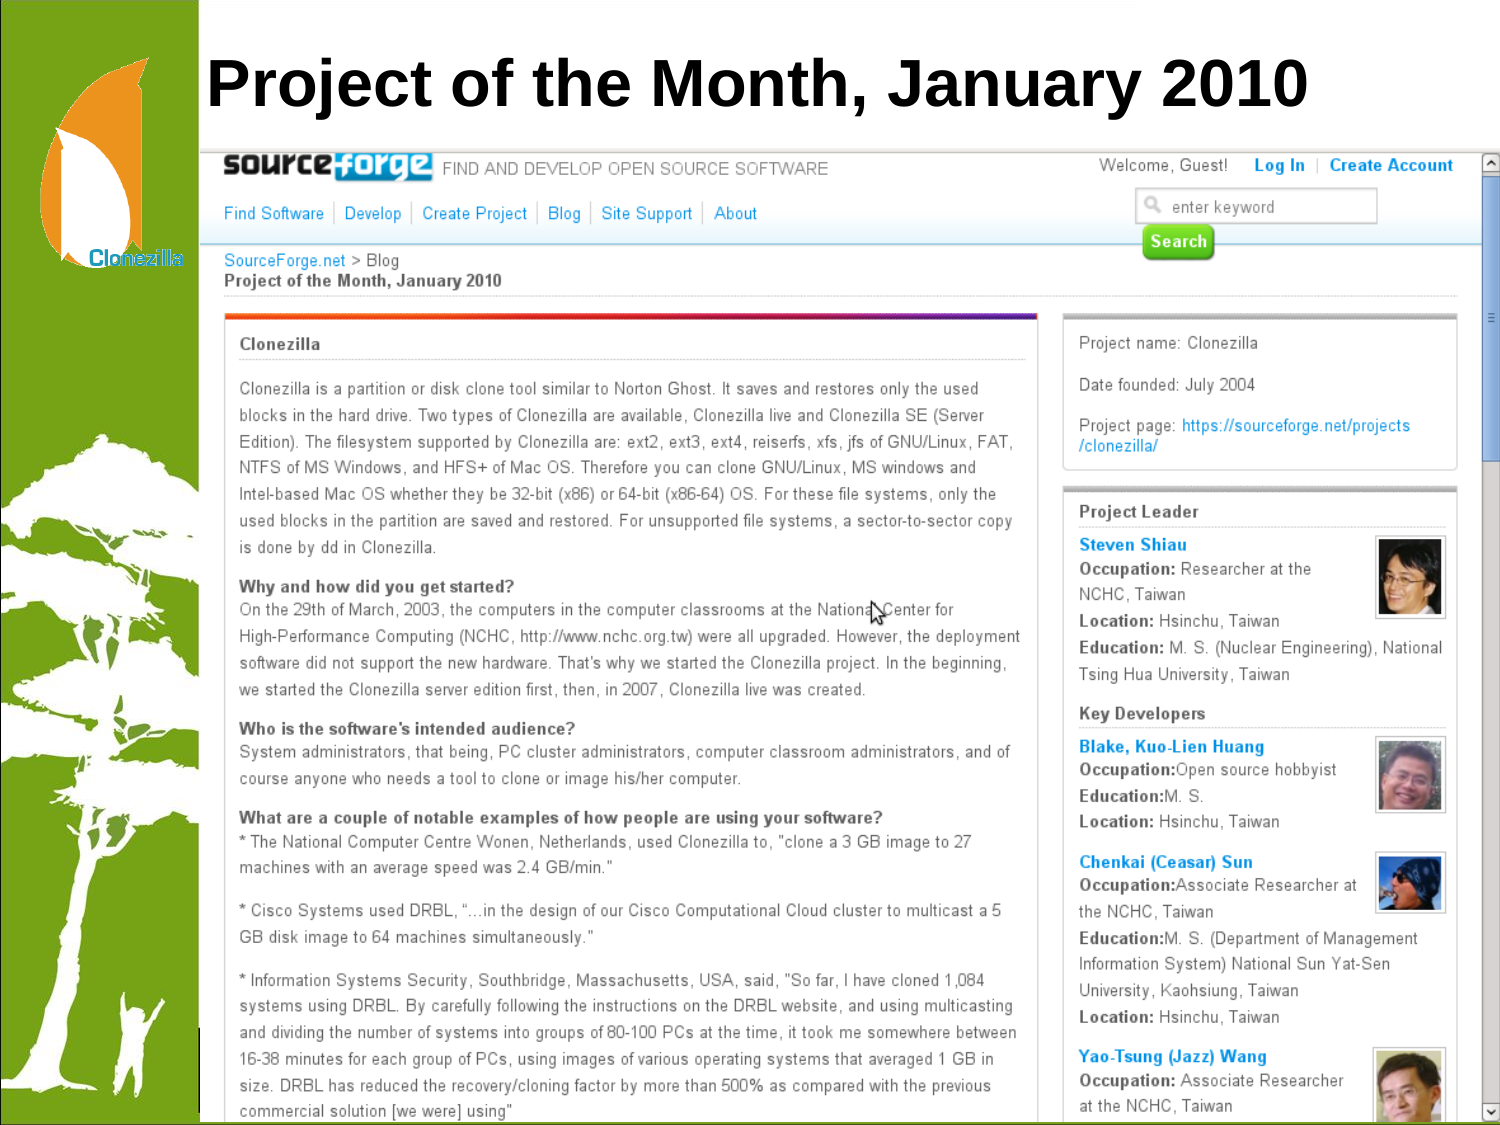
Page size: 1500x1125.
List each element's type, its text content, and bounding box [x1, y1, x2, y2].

title Project of the Month, January 2010 [206, 0, 1477, 147]
picture [0, 0, 1500, 1125]
chart [17, 49, 195, 278]
